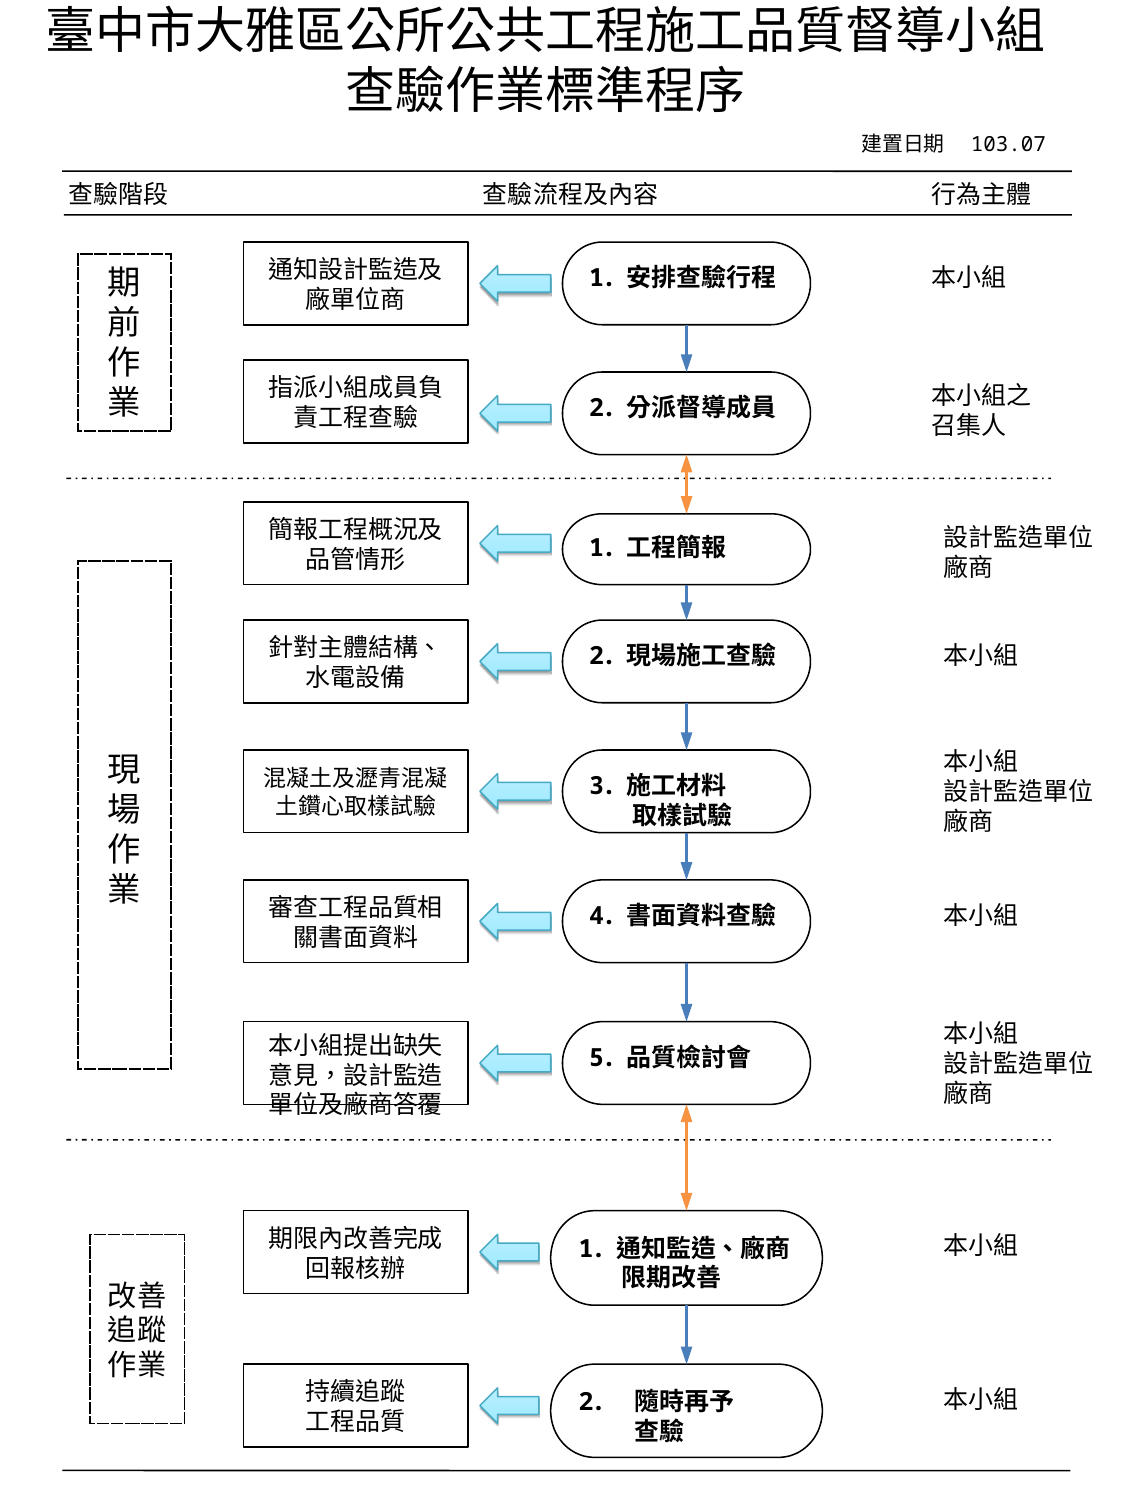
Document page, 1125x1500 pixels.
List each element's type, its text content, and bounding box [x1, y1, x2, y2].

text_box [479, 903, 551, 940]
text_box 隨時再予 查驗 [550, 1364, 823, 1458]
text_box 期限內改善完成回報核辦 [244, 1211, 468, 1293]
text_box 本小組 [928, 891, 1079, 950]
text_box 工程簡報 [562, 513, 811, 585]
text_box 查驗流程及內容 [468, 171, 705, 229]
text_box 行為主體 [916, 171, 1067, 229]
text_box 混凝土及瀝青混凝土鑽心取樣試驗 [244, 750, 468, 833]
text_box 書面資料查驗 [562, 879, 811, 963]
text_box 設計監造單位 廠商 [928, 513, 1125, 585]
text_box 通知設計監造及廠單位商 [244, 242, 468, 325]
text_box [479, 773, 551, 810]
text_box 臺中市大雅區公所公共工程施工品質督導小組查驗作業標準程序 建置日期 103.07 [31, 0, 1089, 166]
text_box 本小組 設計監造單位 廠商 [928, 1009, 1125, 1140]
text_box [479, 265, 551, 302]
text_box 品質檢討會 [562, 1021, 811, 1105]
text_box 本小組之 召集人 [916, 371, 1054, 430]
text_box 本小組 設計監造單位 廠商 [928, 738, 1125, 869]
text_box 持續追蹤 工程品質 [244, 1364, 468, 1447]
text_box [479, 395, 551, 432]
text_box 本小組 [928, 631, 1079, 690]
text_box 查驗階段 [53, 171, 204, 229]
text_box 施工材料 取樣試驗 [562, 750, 811, 833]
text_box [479, 1387, 539, 1424]
text_box 本小組 [916, 253, 1067, 312]
text_box 本小組 [928, 1222, 1079, 1280]
text_box 現場作業 [78, 561, 172, 1069]
text_box 通知監造、廠商 限期改善 [550, 1210, 823, 1306]
text_box [479, 643, 551, 680]
text_box 安排查驗行程 [562, 242, 811, 325]
text_box 現場施工查驗 [562, 620, 811, 703]
text_box 簡報工程概況及品管情形 [244, 502, 468, 585]
text_box 審查工程品質相關書面資料 [244, 880, 468, 963]
text_box [479, 1234, 539, 1270]
text_box [479, 1045, 551, 1081]
text_box 本小組提出缺失意見，設計監造單位及廠商答覆 [244, 1022, 468, 1104]
text_box 期前作業 [78, 253, 172, 432]
text_box 指派小組成員負責工程查驗 [244, 360, 468, 443]
text_box 針對主體結構、水電設備 [244, 620, 468, 703]
text_box 本小組 [928, 1376, 1079, 1434]
text_box 分派督導成員 [562, 371, 811, 455]
text_box 改善追蹤作業 [90, 1234, 185, 1424]
text_box [479, 525, 551, 562]
